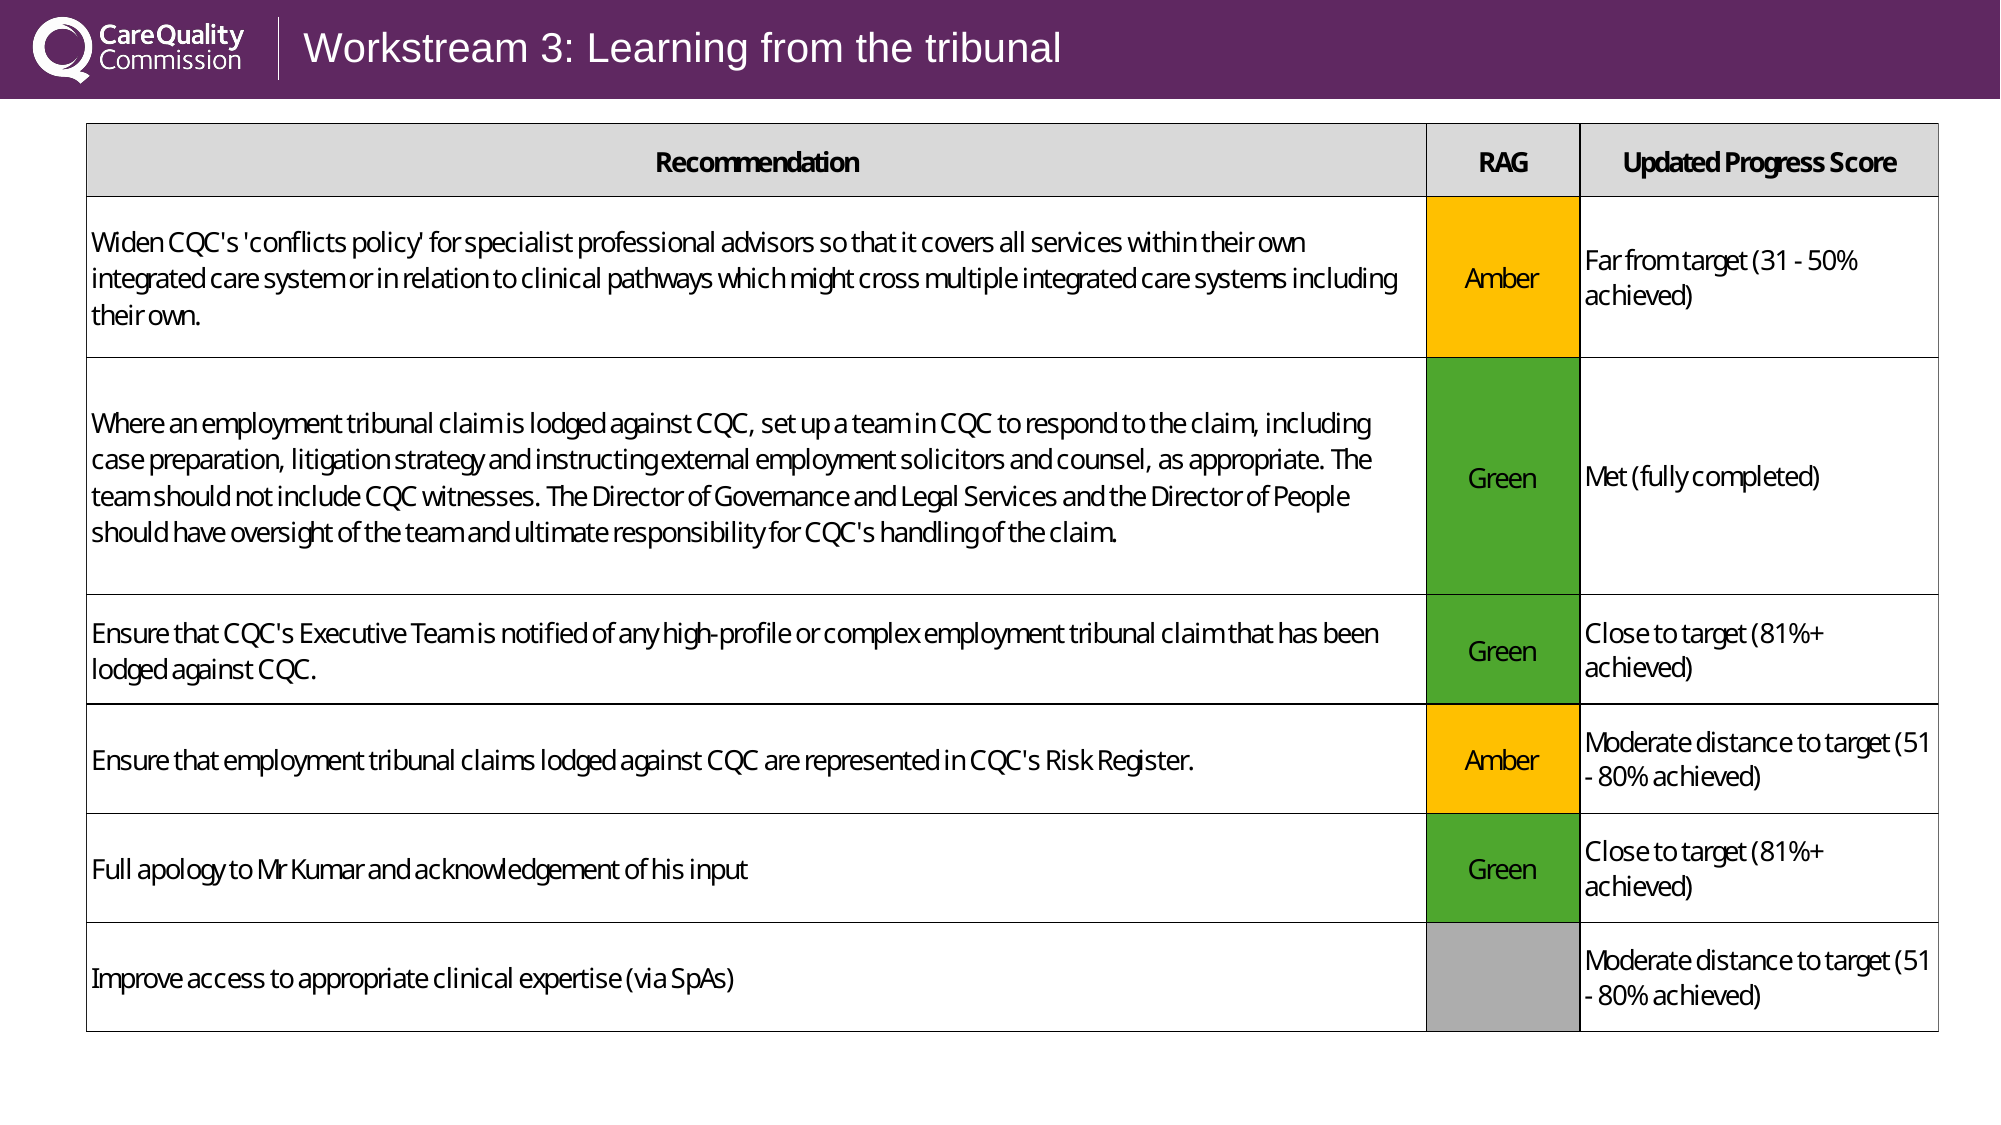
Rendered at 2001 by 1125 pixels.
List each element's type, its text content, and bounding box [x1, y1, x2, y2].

text_box Workstream 3: Learning from the tribunal [288, 13, 1371, 80]
picture [32, 16, 245, 84]
text_box [0, 0, 2000, 99]
picture [86, 123, 1940, 1033]
